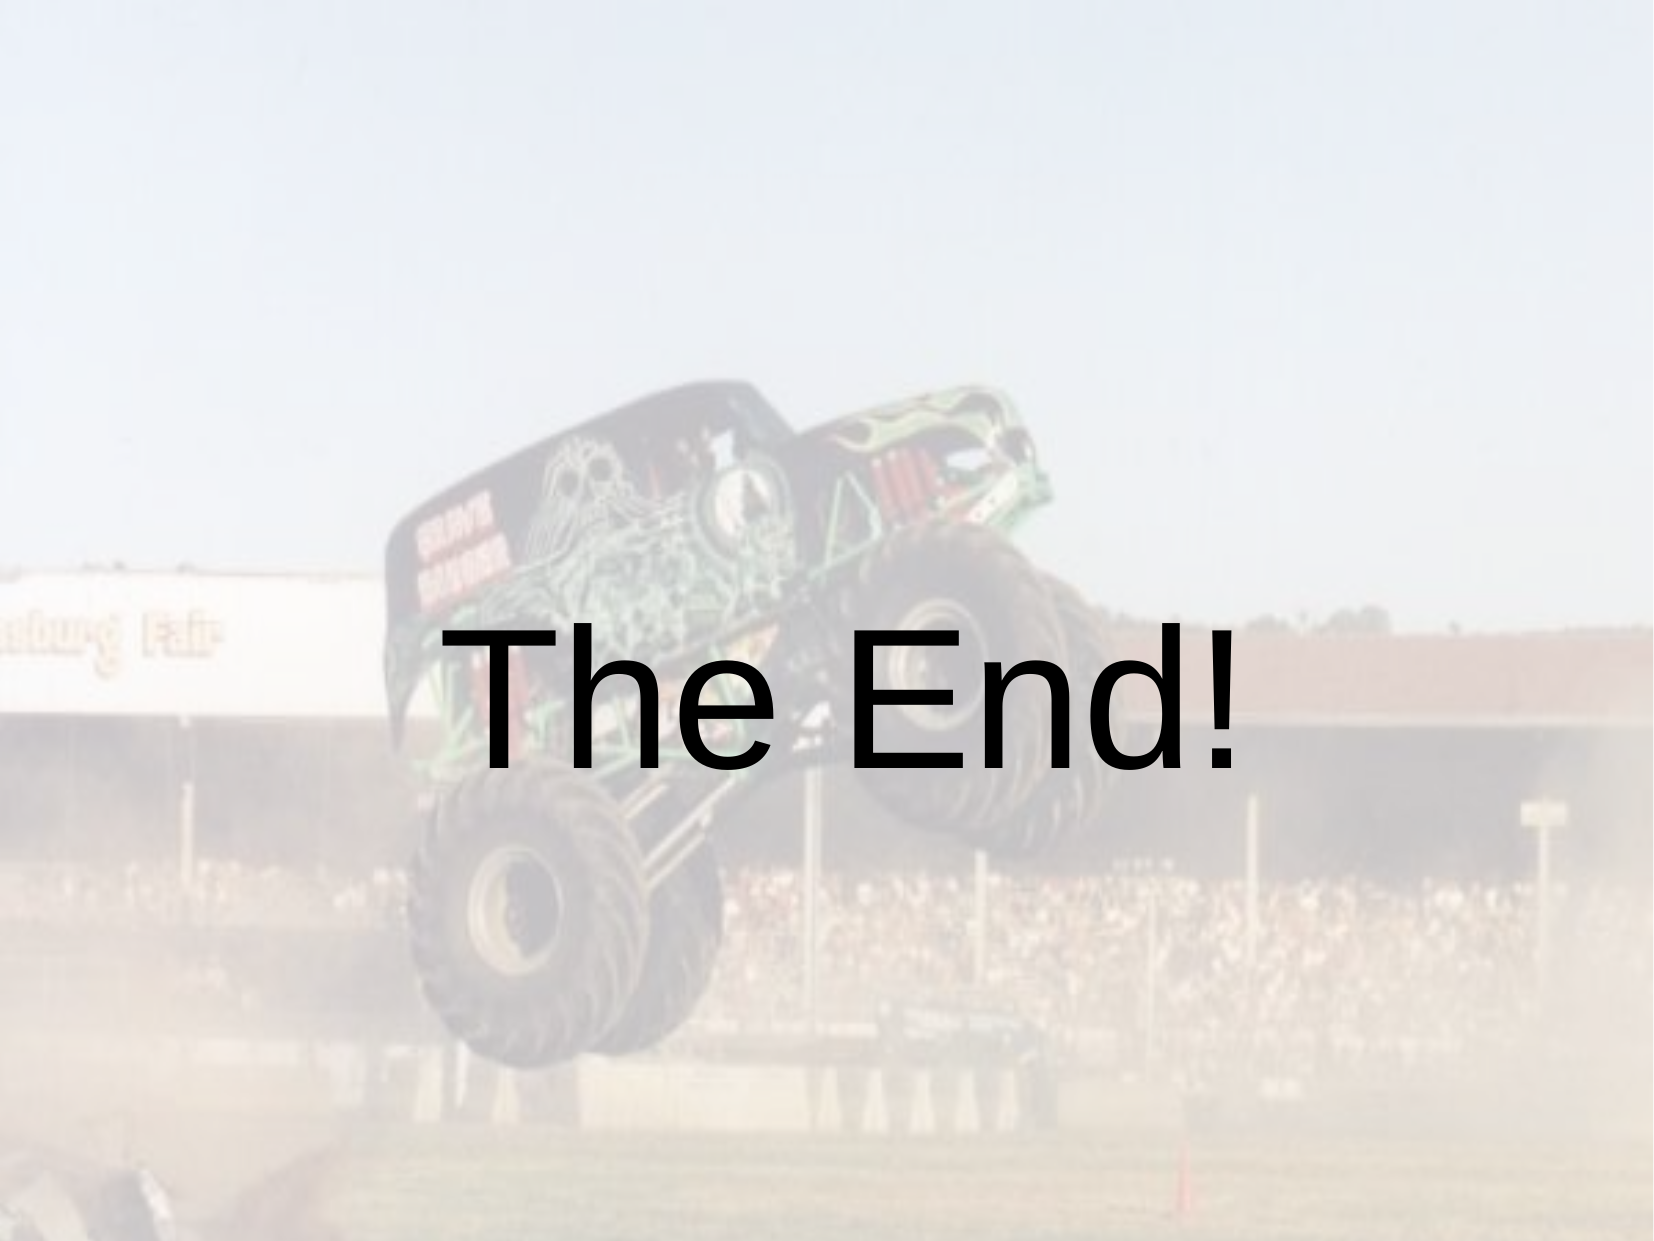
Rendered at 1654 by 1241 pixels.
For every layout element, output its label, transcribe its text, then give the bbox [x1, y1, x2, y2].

subtitle The End! [82, 290, 1571, 1109]
picture [0, 0, 1654, 1241]
